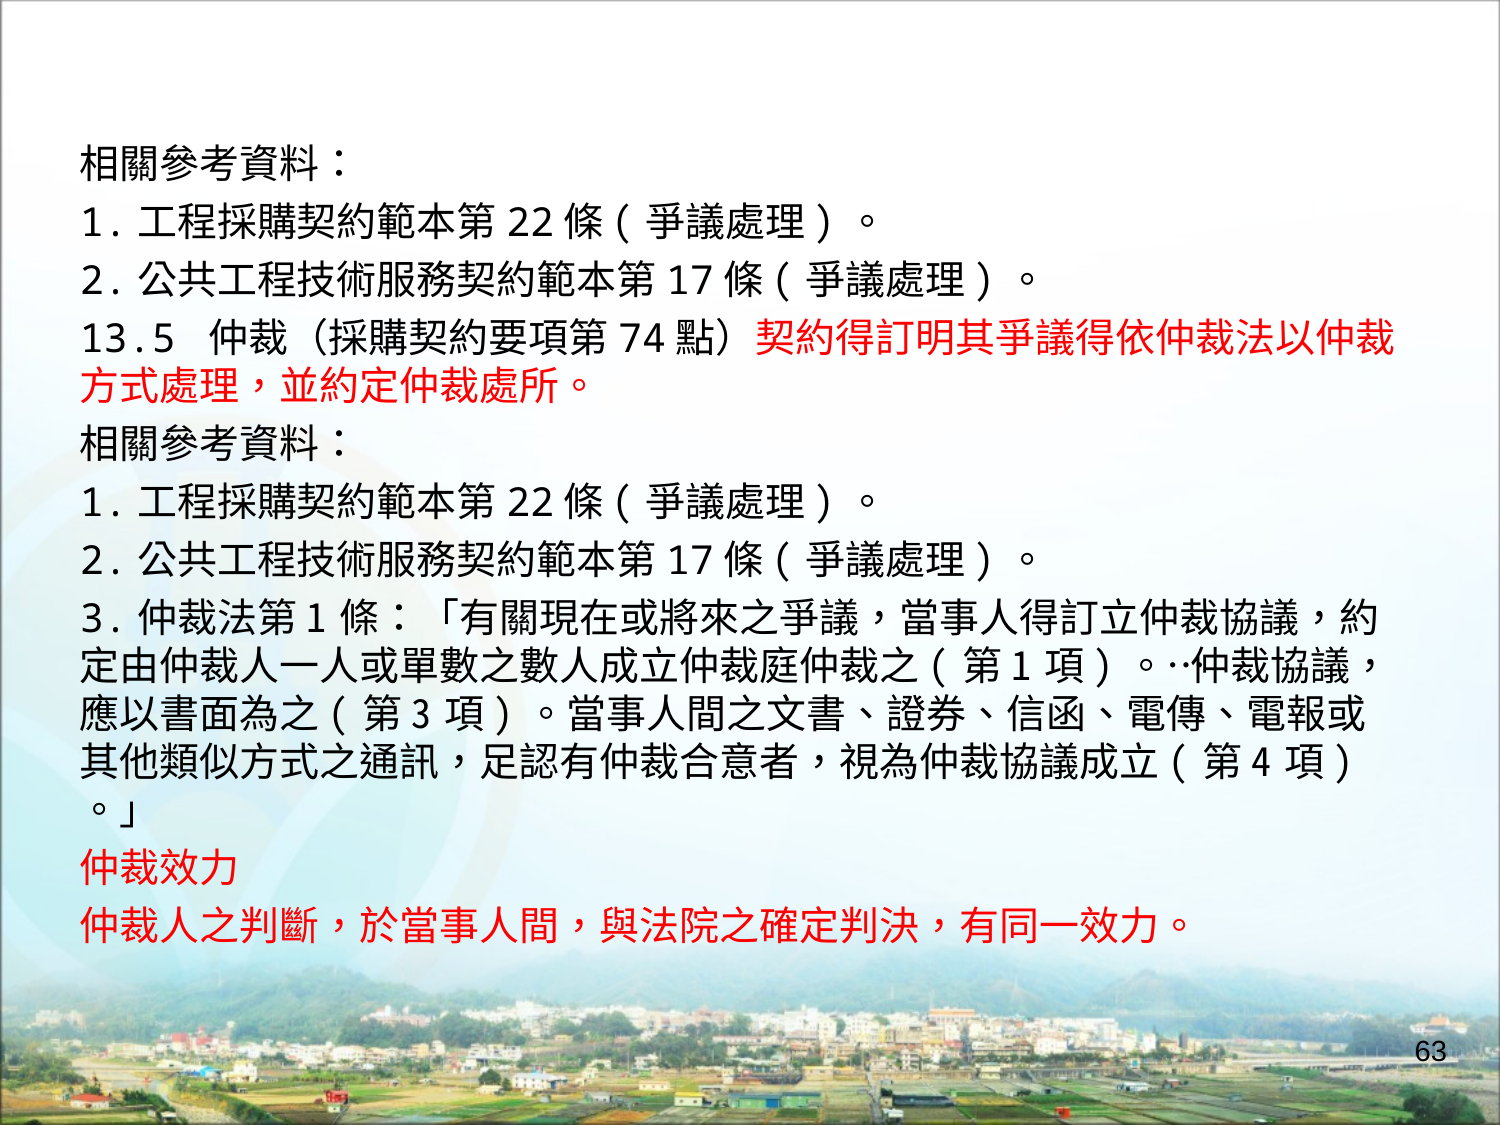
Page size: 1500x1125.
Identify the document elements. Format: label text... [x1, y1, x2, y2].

text_box <編號> [1111, 1024, 1462, 1103]
picture [0, 0, 1500, 1125]
list 相關參考資料： 1.工程採購契約範本第22條(爭議處理)。 2.公共工程技術服務契約範本第17條(爭議處理)。 13.5 仲裁（採購契約要項第74點）契約得訂明其爭議得依仲裁法以仲裁方式處理，並約定仲裁處所。 相關參考資料： 1.工程採購契約範本第22條(爭議處理)。 2.公共工程技術服務契約範本第17條(爭議處理)。 3.仲裁法第1條：「有關現在或將來之爭議，當事人得訂立仲裁協議，約定由仲裁人一人或單數之數人成立仲裁庭仲裁之(第1項)。…仲裁協議，應以書面為之(第3項)。當事人間之文書、證券、信函、電傳、電報或其他類似方式之通訊，足認有仲裁合意者，視為仲裁協議成立(第4項)。」 仲裁效力 仲裁人之判斷，於當事人間，與法院之確定判決，有同一效力。 [64, 131, 1415, 965]
